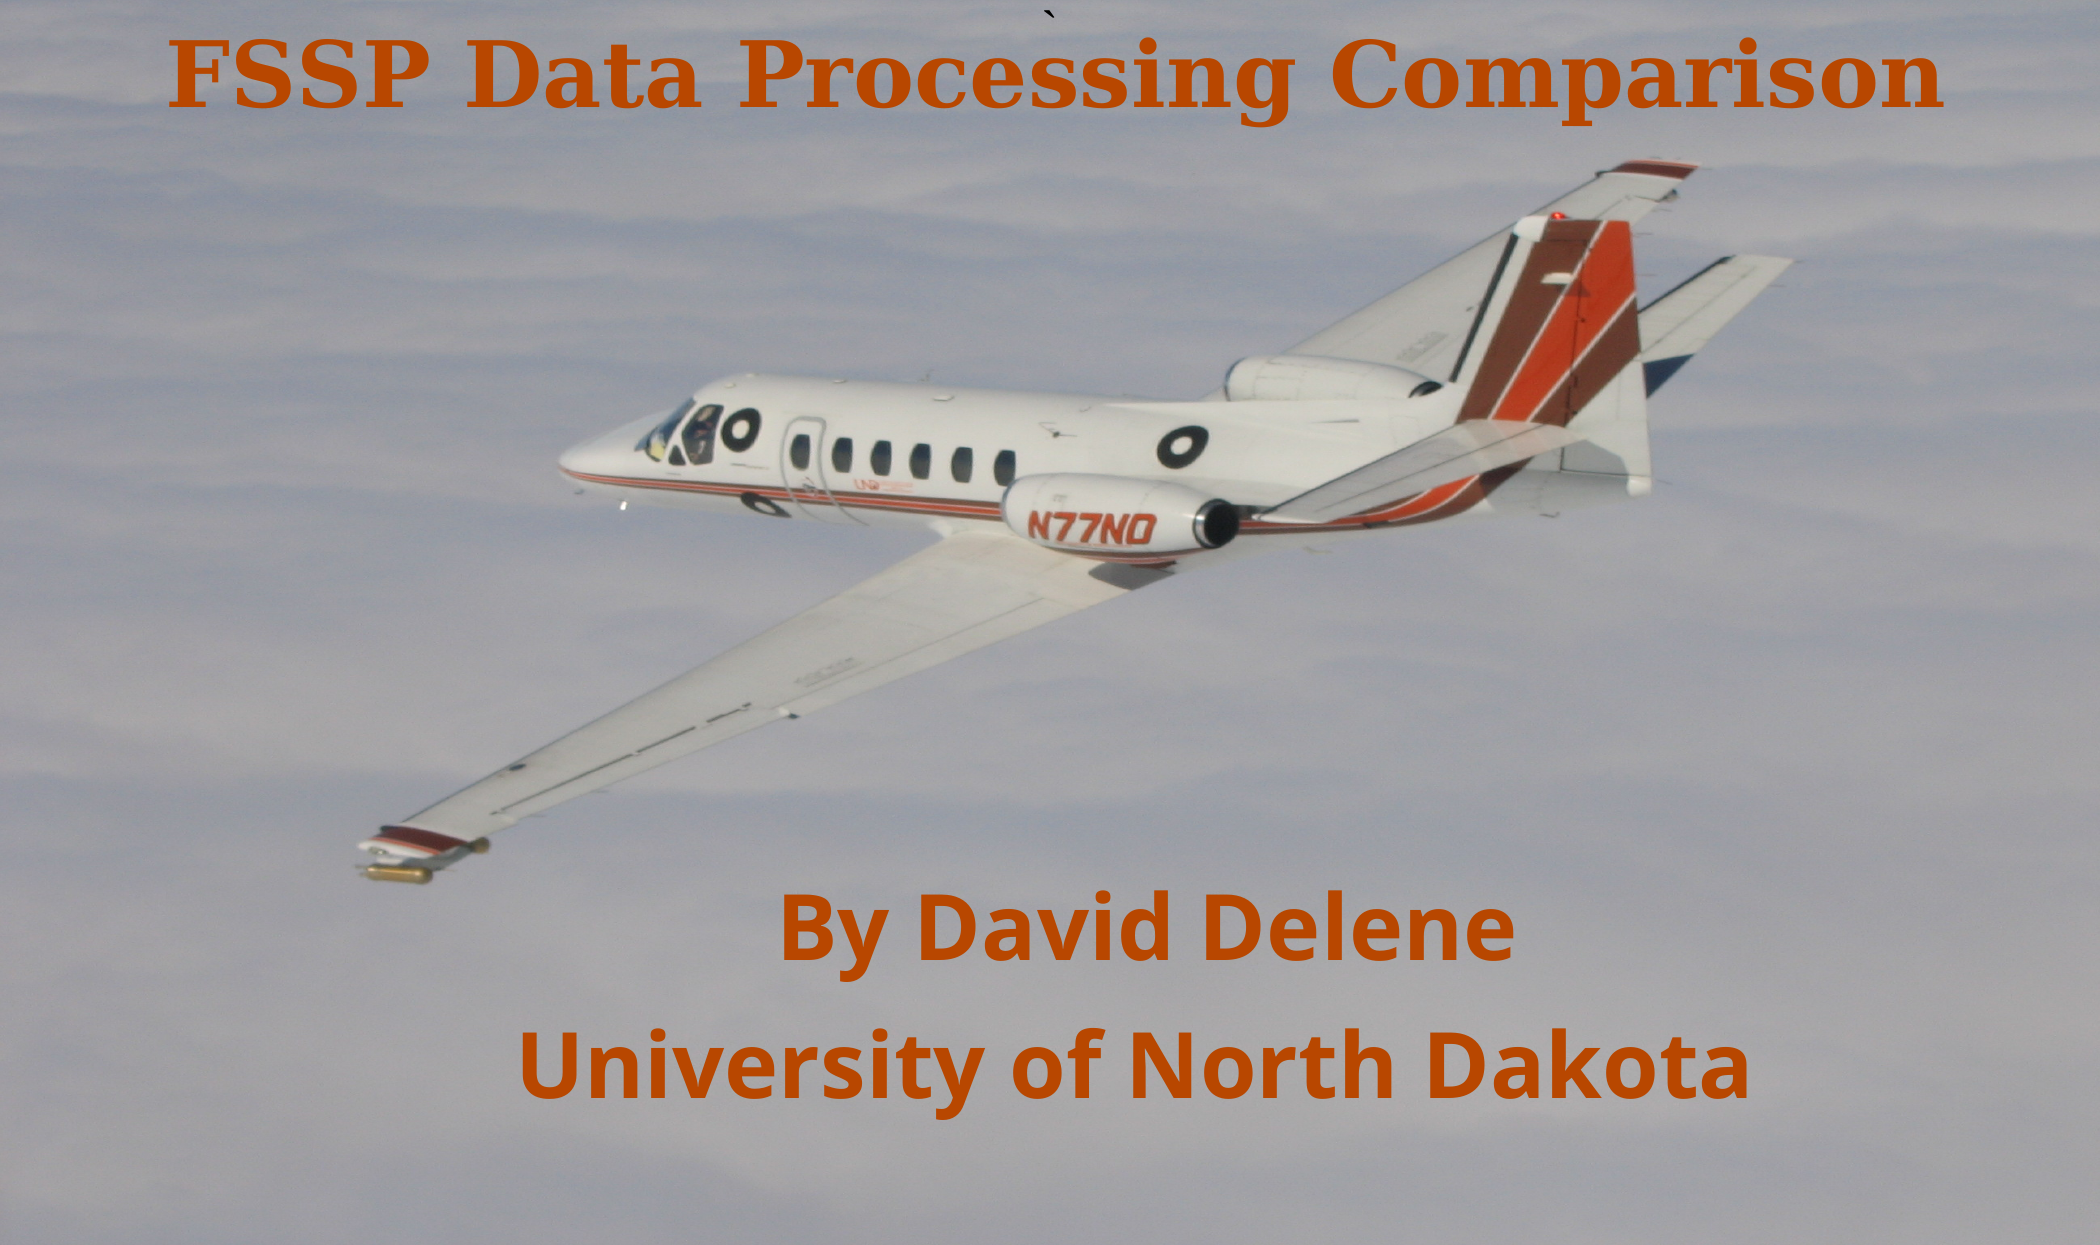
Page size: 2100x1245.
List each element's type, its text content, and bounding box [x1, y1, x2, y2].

text_box ` [0, 0, 2100, 1245]
text_box FSSP Data Processing Comparison [13, 28, 2100, 128]
text_box By David Delene University of North Dakota [194, 857, 2100, 1154]
